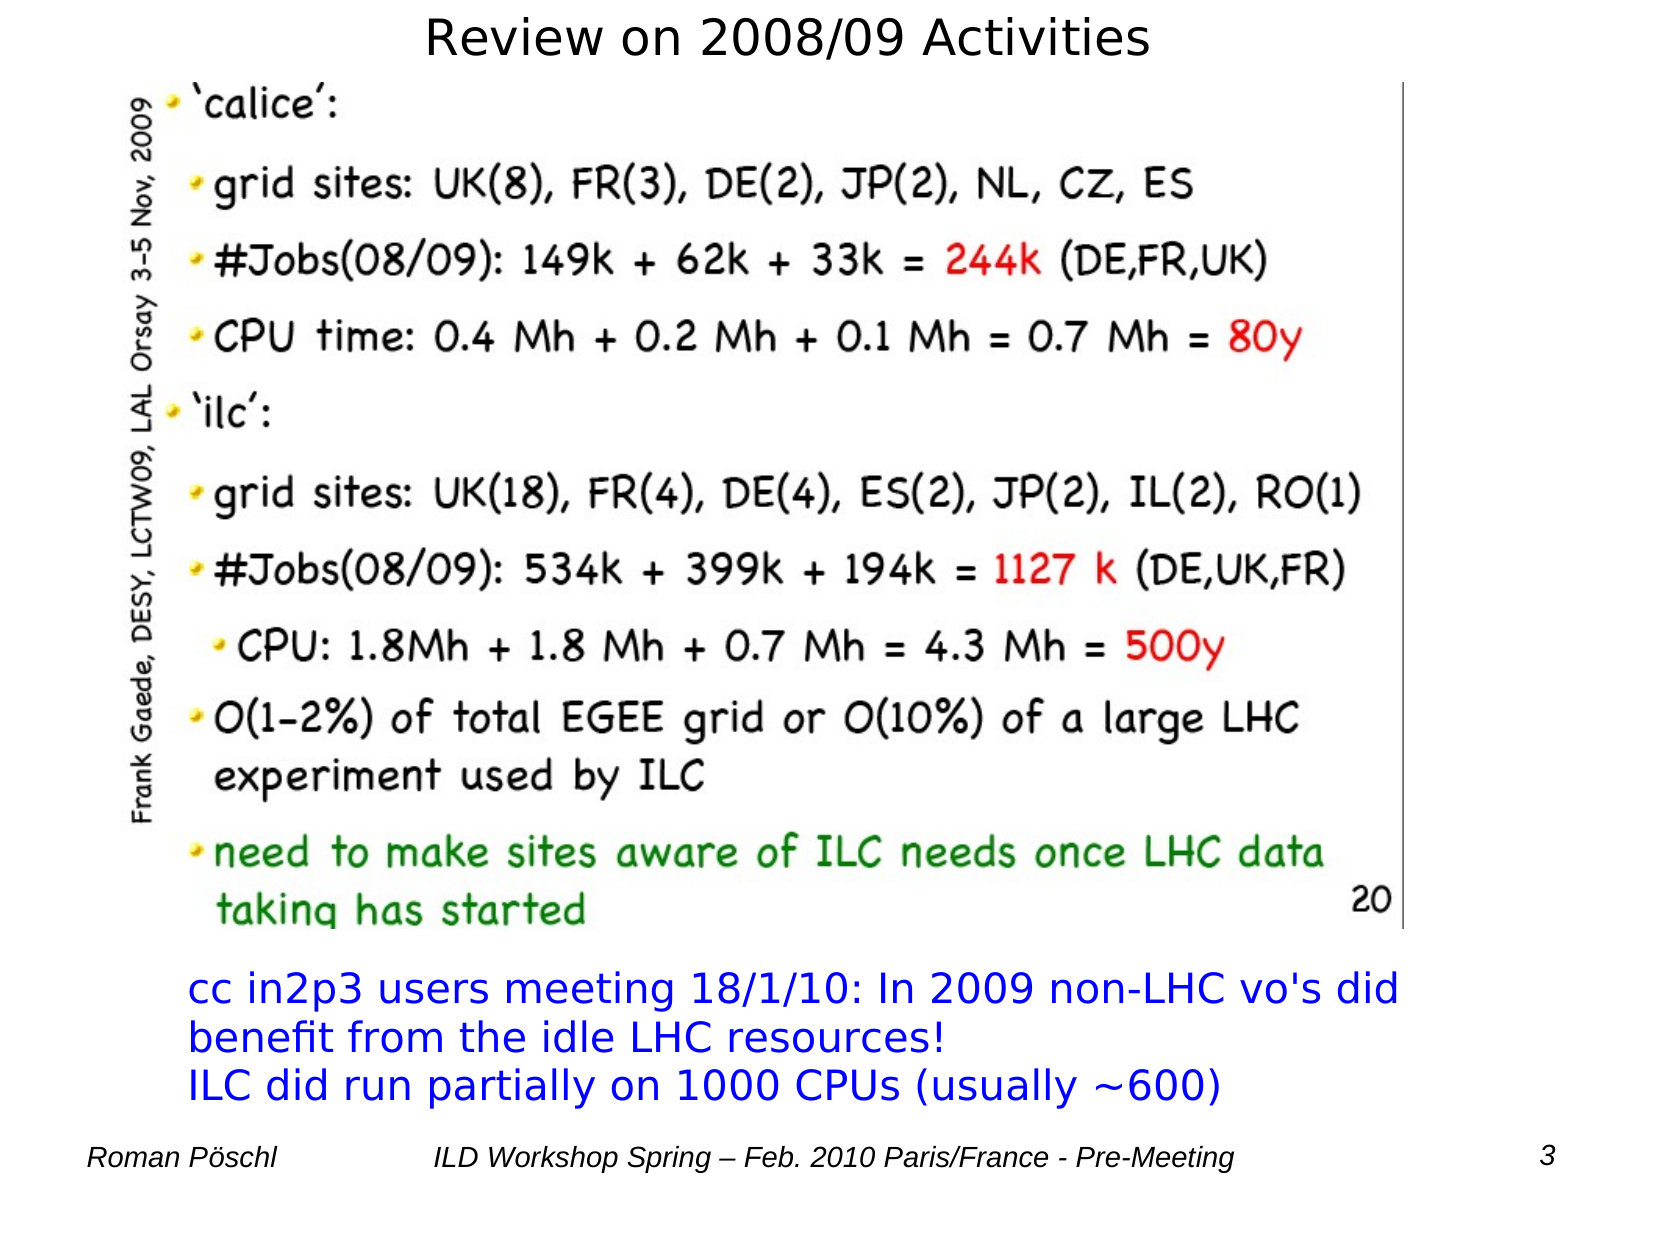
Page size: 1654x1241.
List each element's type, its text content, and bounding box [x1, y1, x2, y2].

text_box Review on 2008/09 Activities [424, 9, 1136, 68]
picture [121, 82, 1404, 929]
text_box cc in2p3 users meeting 18/1/10: In 2009 non-LHC vo's did benefit from the idle LHC resources! ILC did run partially on 1000 CPUs (usually ~600) [187, 965, 1400, 1111]
